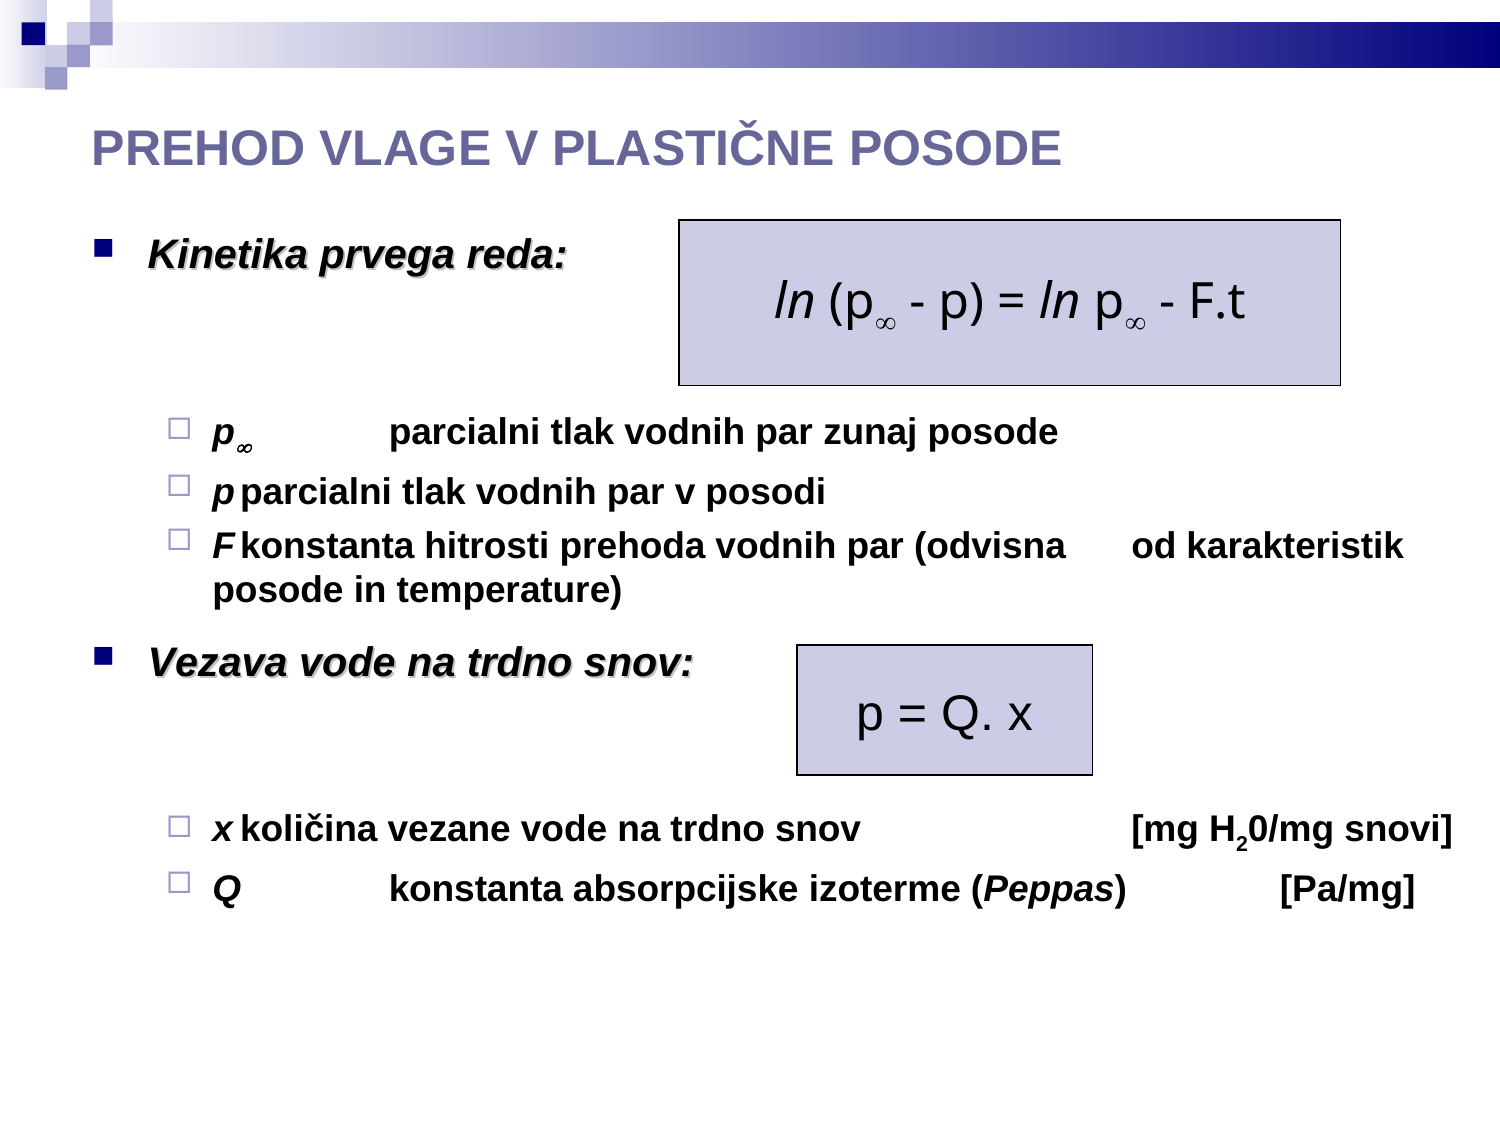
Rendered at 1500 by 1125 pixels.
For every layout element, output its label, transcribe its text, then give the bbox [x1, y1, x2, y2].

list Kinetika prvega reda: p parcialni tlak vodnih par zunaj posode p parcialni tlak vodnih par v posodi F konstanta hitrosti prehoda vodnih par (odvisna od karakteristik posode in temperature) Vezava vode na trdno snov: x količina vezane vode na trdno snov [mg H20/mg snovi] Q konstanta absorpcijske izoterme (Peppas) [Pa/mg] [76, 219, 1481, 1015]
title PREHOD VLAGE V PLASTIČNE POSODE [76, 78, 1427, 214]
text_box ln (p - p) = ln p - F.t [679, 220, 1341, 386]
text_box p = Q. x [797, 645, 1093, 776]
